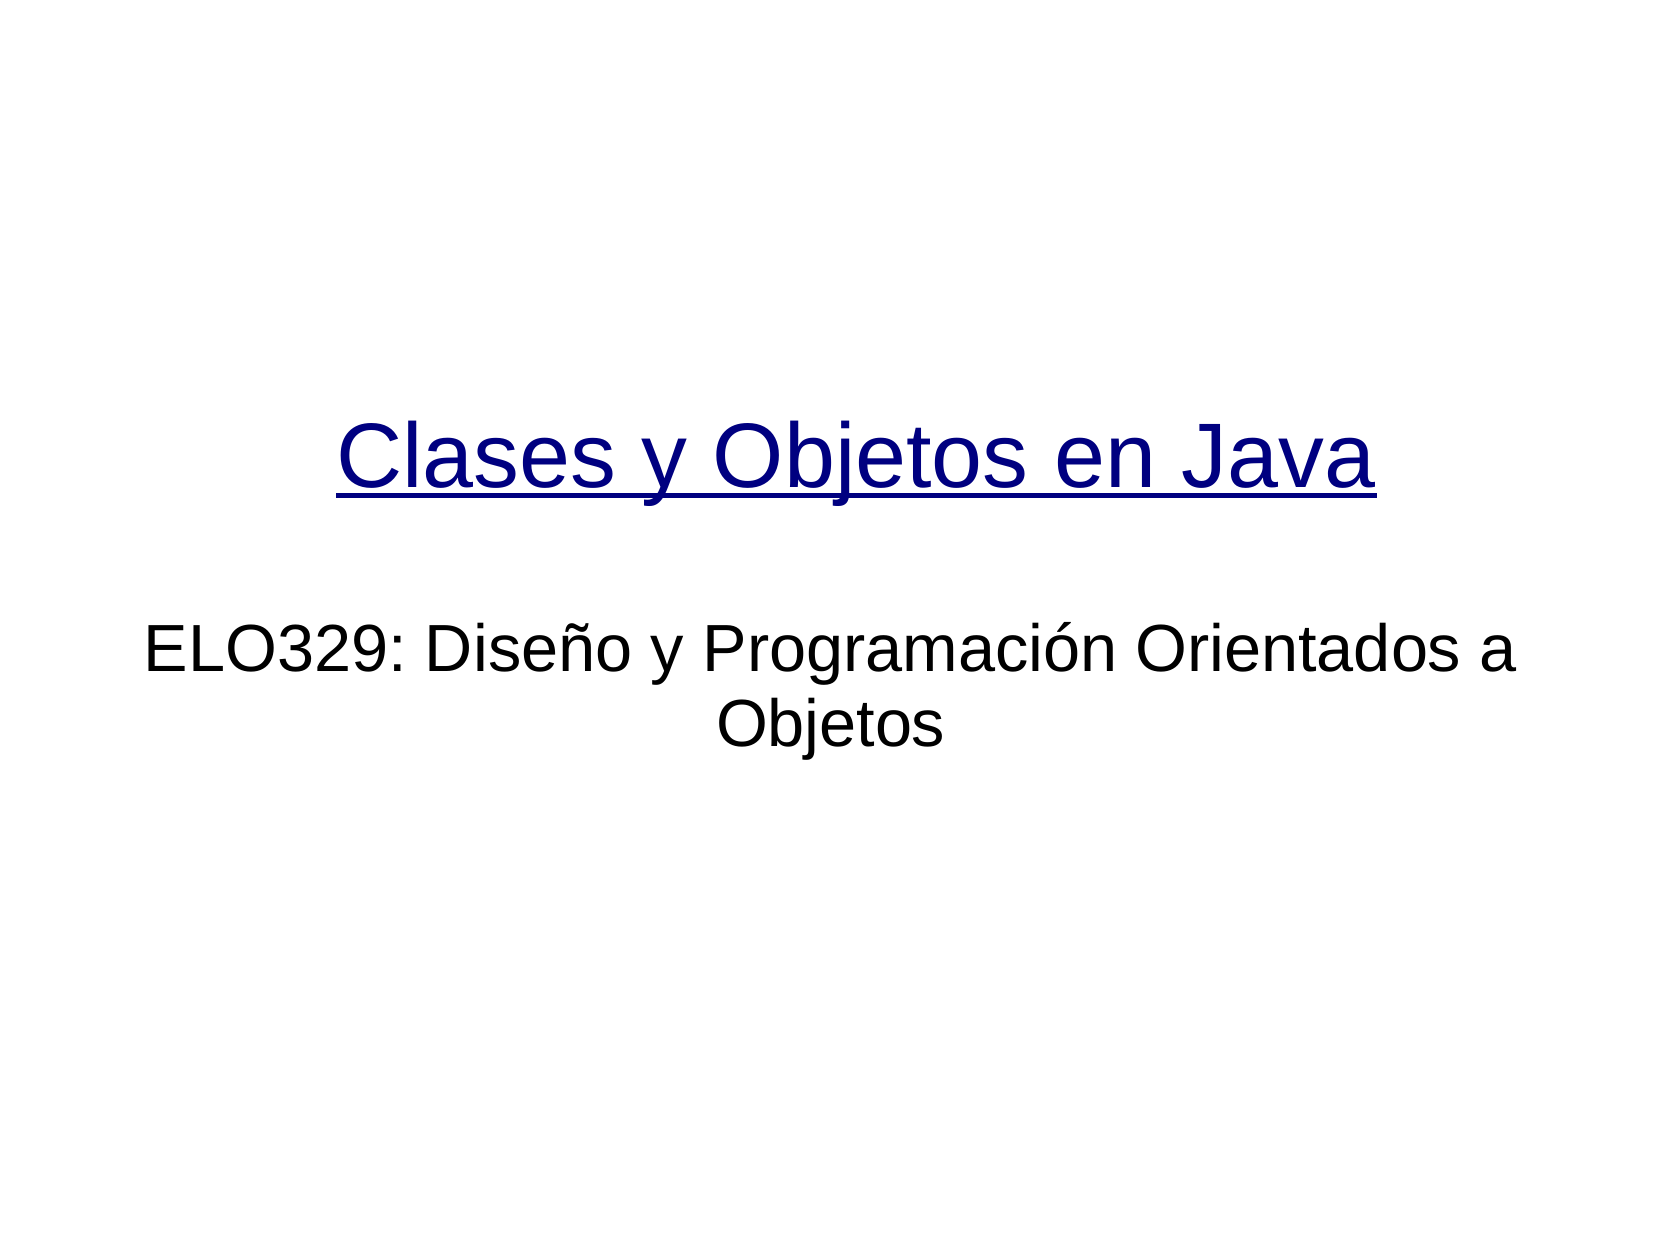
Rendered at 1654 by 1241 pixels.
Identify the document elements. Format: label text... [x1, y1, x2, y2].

title Clases y Objetos en Java [112, 386, 1601, 526]
subtitle ELO329: Diseño y Programación Orientados a Objetos [86, 562, 1576, 959]
